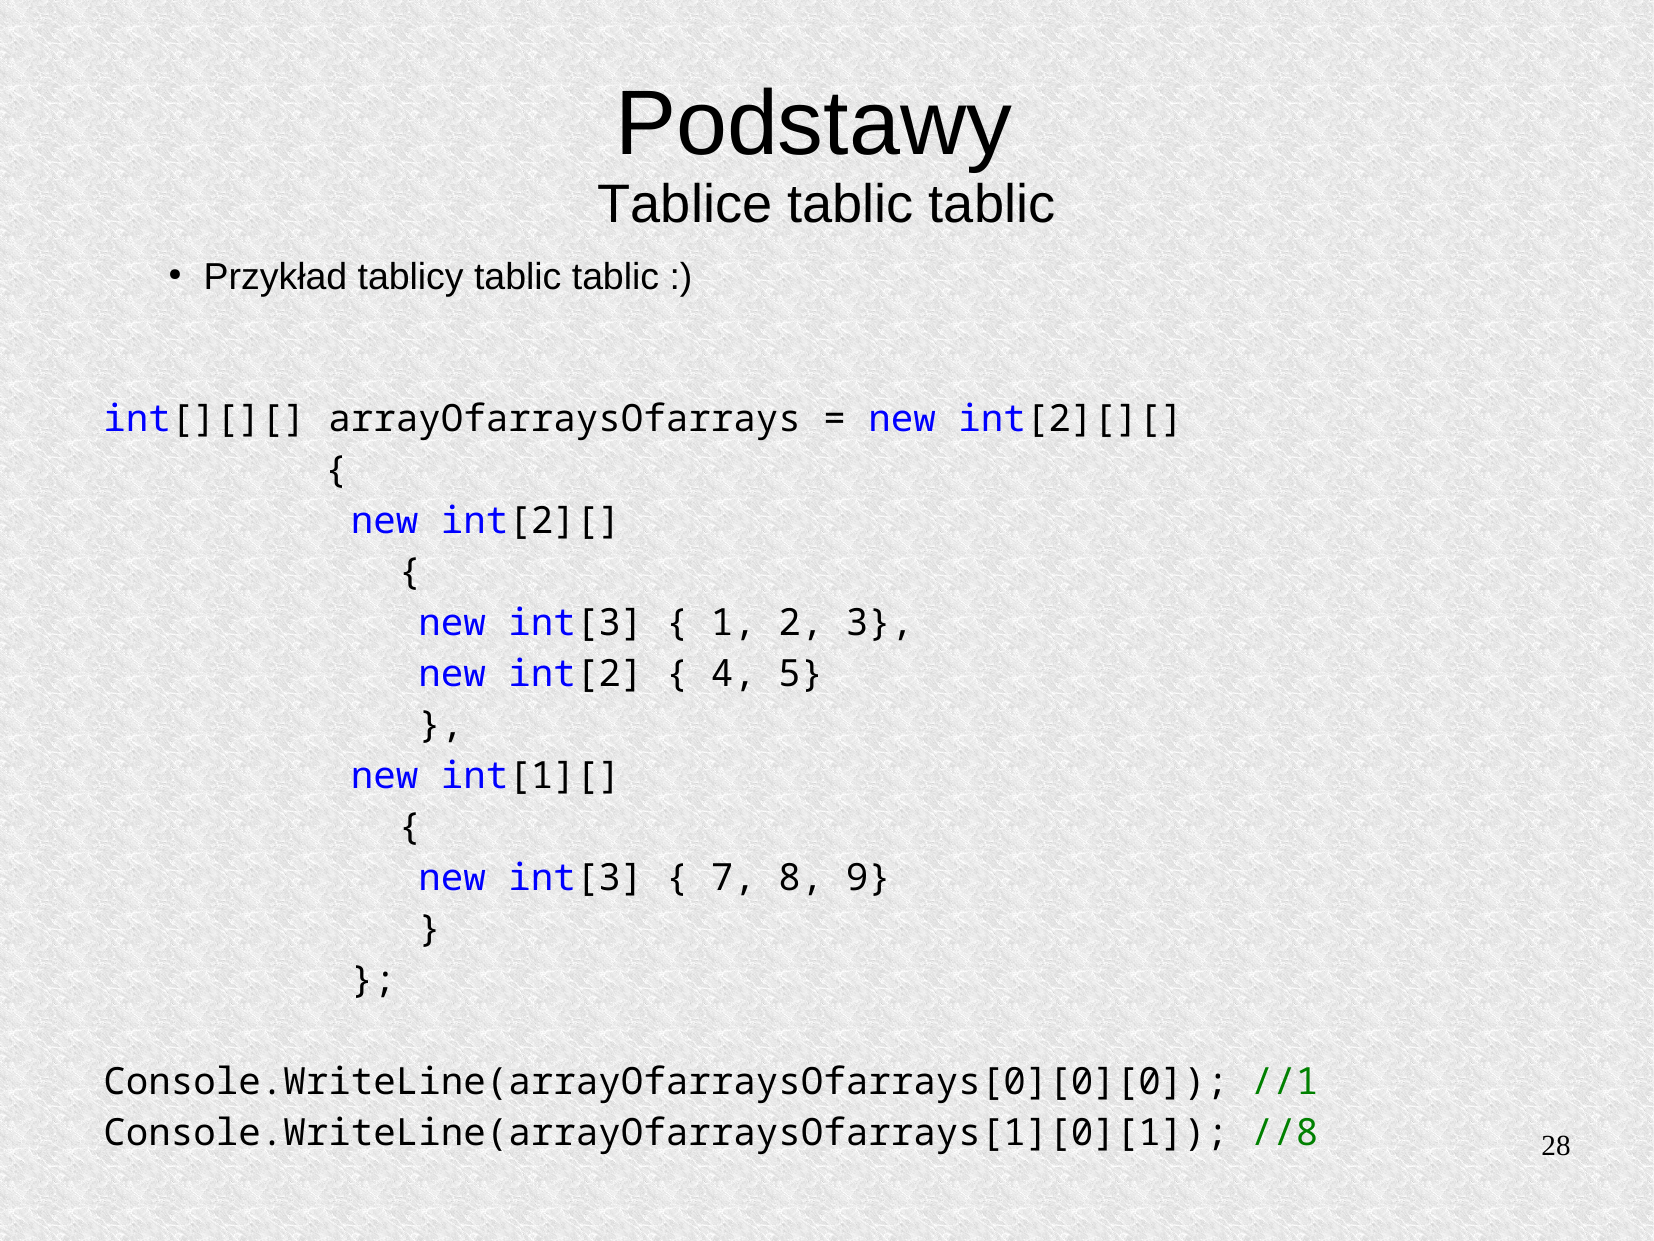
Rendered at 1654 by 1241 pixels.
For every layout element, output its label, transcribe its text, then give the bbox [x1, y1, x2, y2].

picture [0, 0, 1654, 1241]
text_box Przykład tablicy tablic tablic :) [118, 247, 1536, 355]
text_box int[][][] arrayOfarraysOfarrays = new int[2][][] { new int[2][] { new int[3] { 1, 2, 3}, new int[2] { 4, 5} }, new int[1][] { new int[3] { 7, 8, 9} } }; Console.WriteLine(arrayOfarraysOfarrays[0][0][0]); //1 Console.WriteLine(arrayOfarraysOfarrays[1][0][1]); //8 [88, 383, 1565, 1149]
title Podstawy Tablice tablic tablic [82, 49, 1571, 257]
